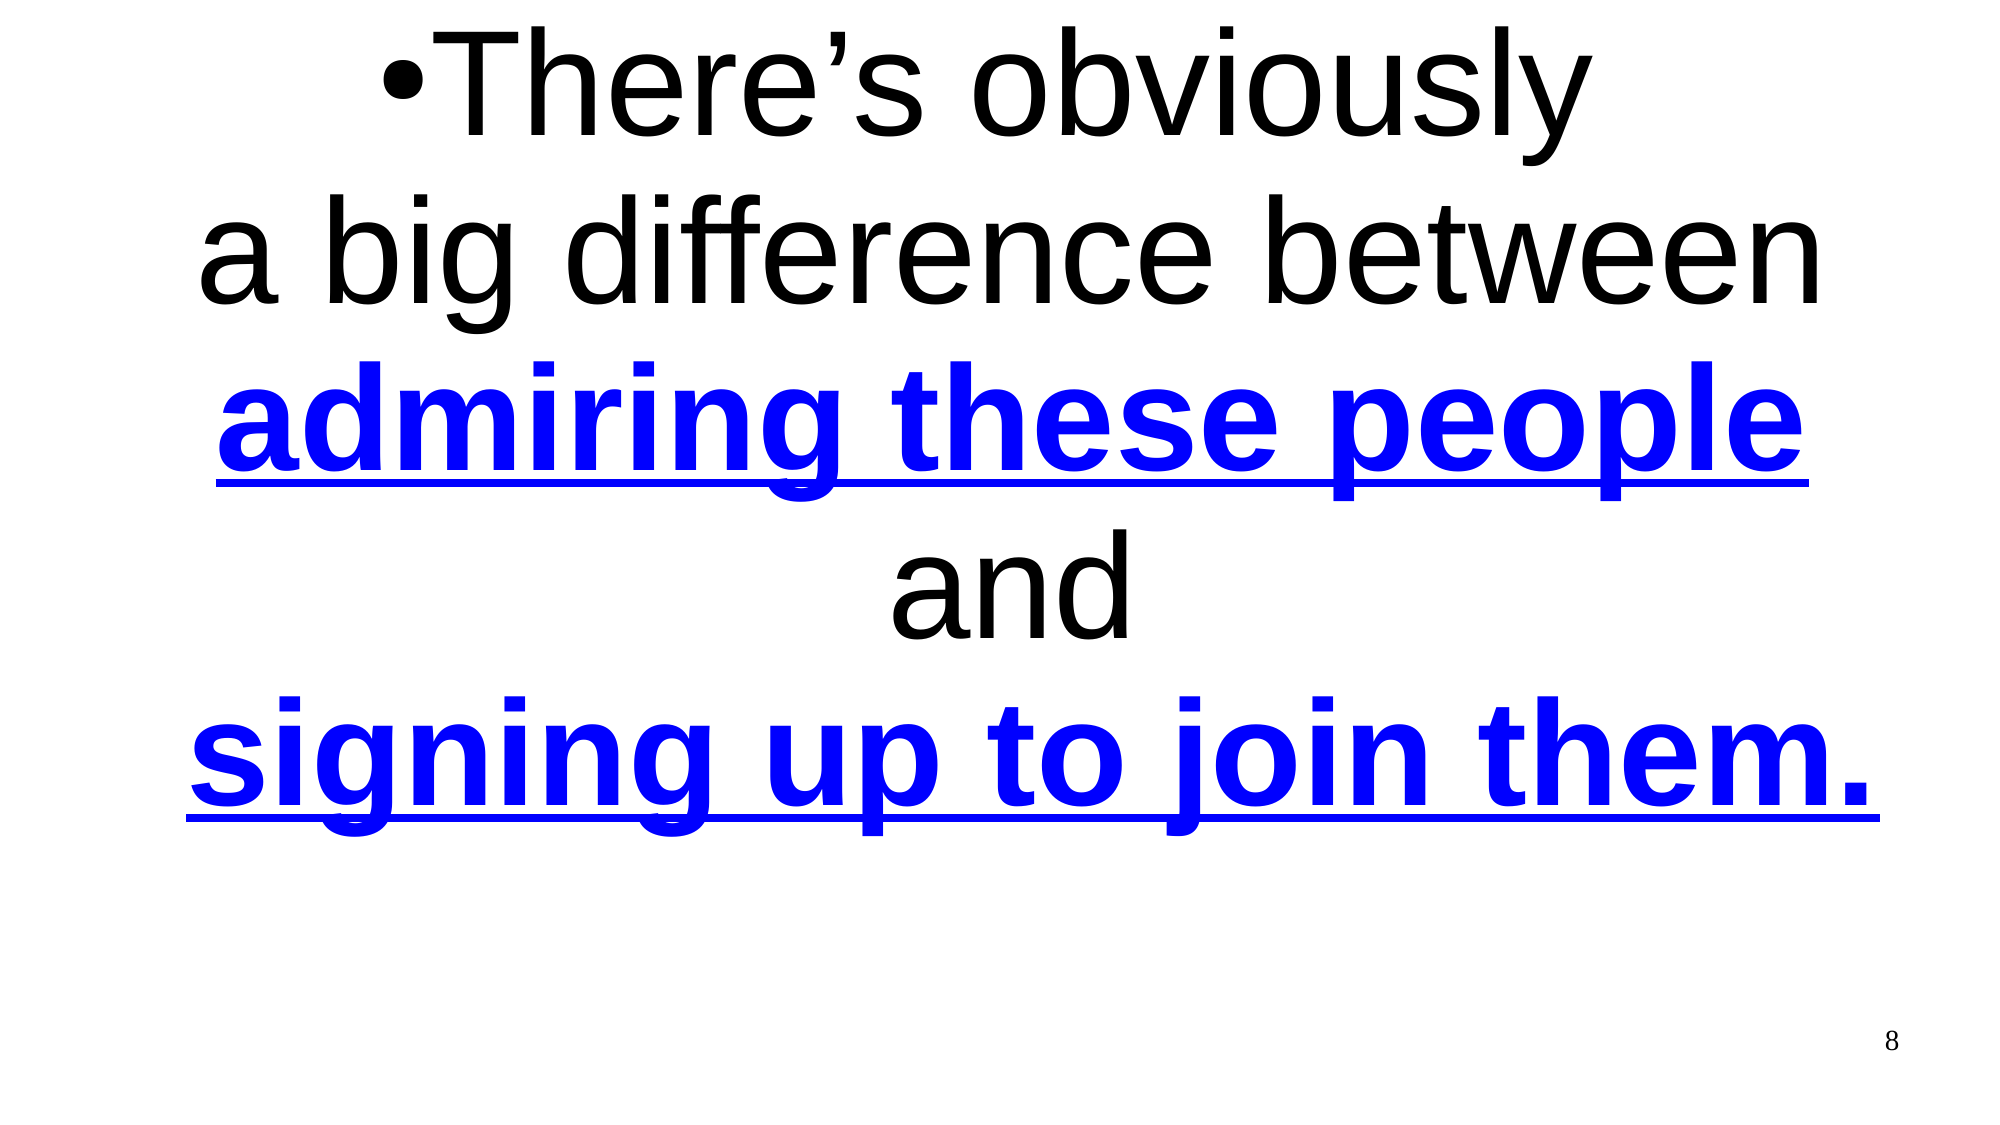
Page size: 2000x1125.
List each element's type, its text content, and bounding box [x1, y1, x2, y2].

list There’s obviously a big difference between admiring these people and signing up to join them. [0, 0, 1996, 1123]
